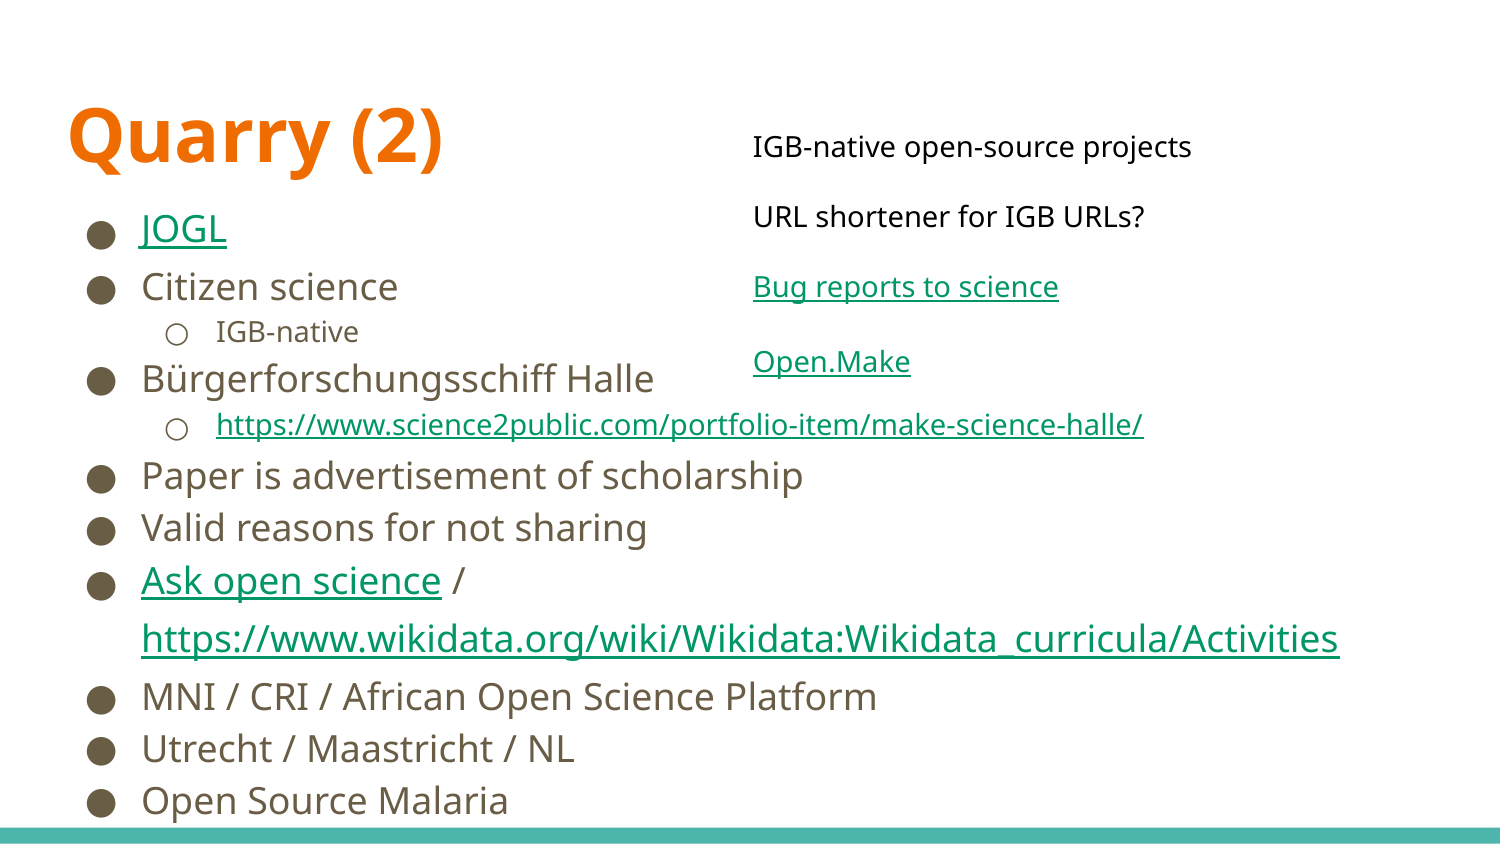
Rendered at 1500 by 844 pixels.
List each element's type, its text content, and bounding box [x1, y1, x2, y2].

text_box IGB-native open-source projects URL shortener for IGB URLs? Bug reports to science Open.Make [738, 113, 1420, 399]
list JOGL Citizen science IGB-native Bürgerforschungsschiff Halle https://www.science2public.com/portfolio-item/make-science-halle/ Paper is advertisement of scholarship Valid reasons for not sharing Ask open science / https://www.wikidata.org/wiki/Wikidata:Wikidata_curricula/Activities MNI / CRI / African Open Science Platform Utrecht / Maastricht / NL Open Source Malaria [51, 182, 1449, 811]
title Quarry (2) [51, 72, 1449, 182]
